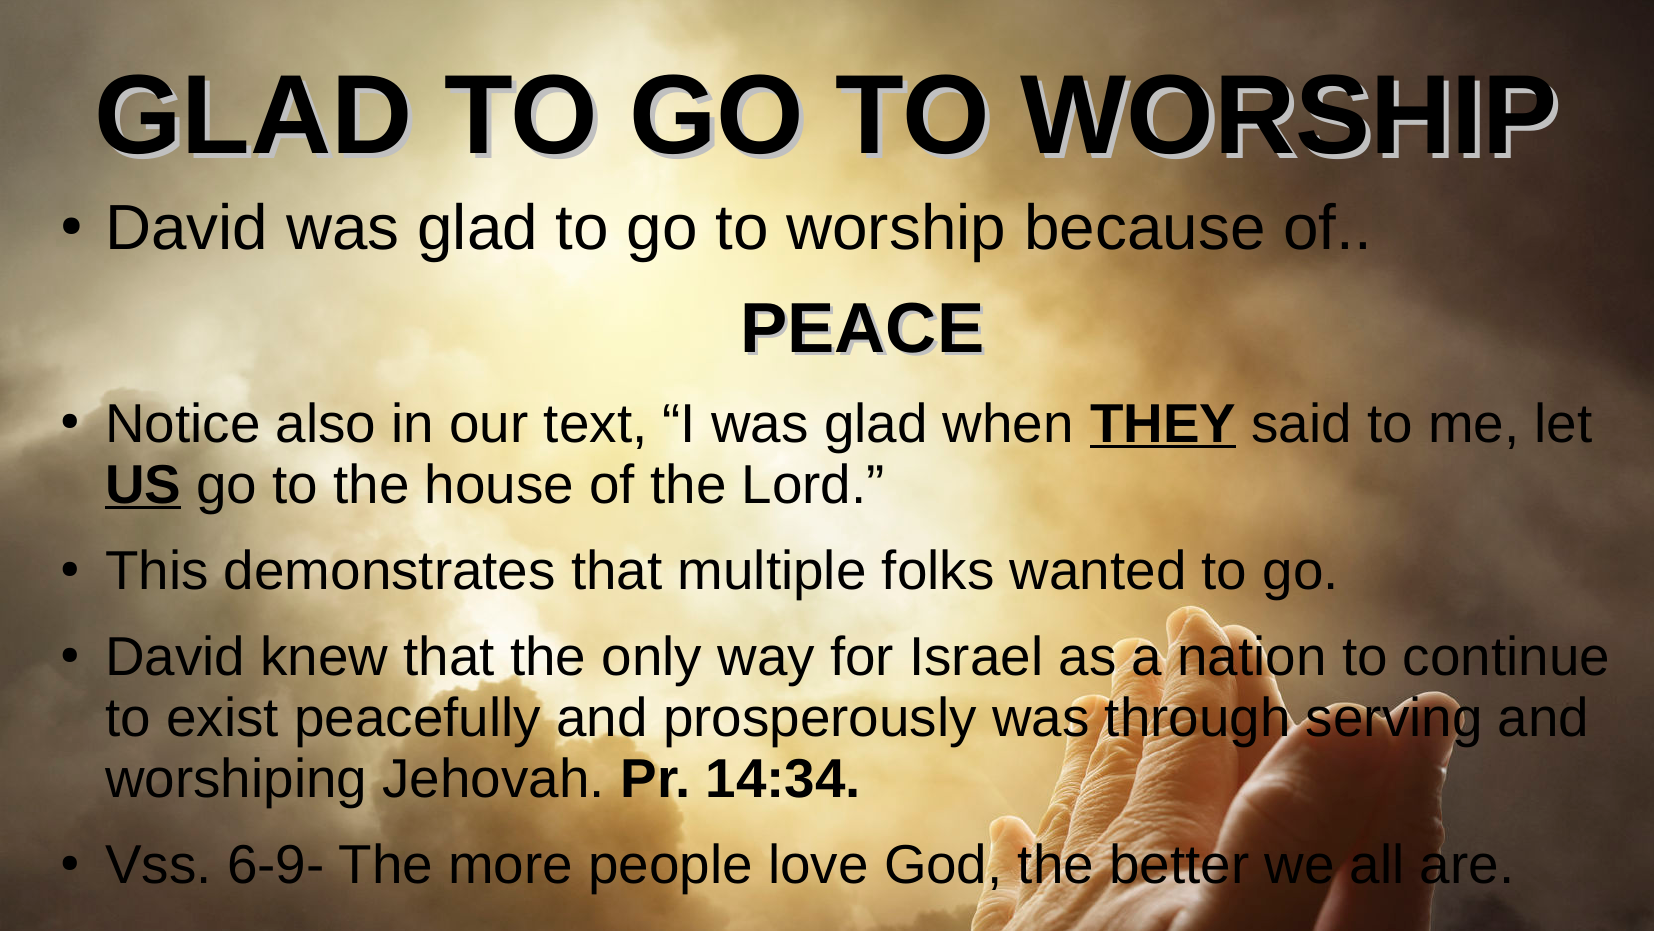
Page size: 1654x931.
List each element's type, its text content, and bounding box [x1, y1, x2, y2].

title GLAD TO GO TO WORSHIP [82, 37, 1571, 192]
picture [0, 0, 1654, 931]
list David was glad to go to worship because of.. PEACE Notice also in our text, “I was glad when THEY said to me, let US go to the house of the Lord.” This demonstrates that multiple folks wanted to go. David knew that the only way for Israel as a nation to continue to exist peacefully and prosperously was through serving and worshiping Jehovah. Pr. 14:34. Vss. 6-9- The more people love God, the better we all are. [45, 192, 1621, 904]
